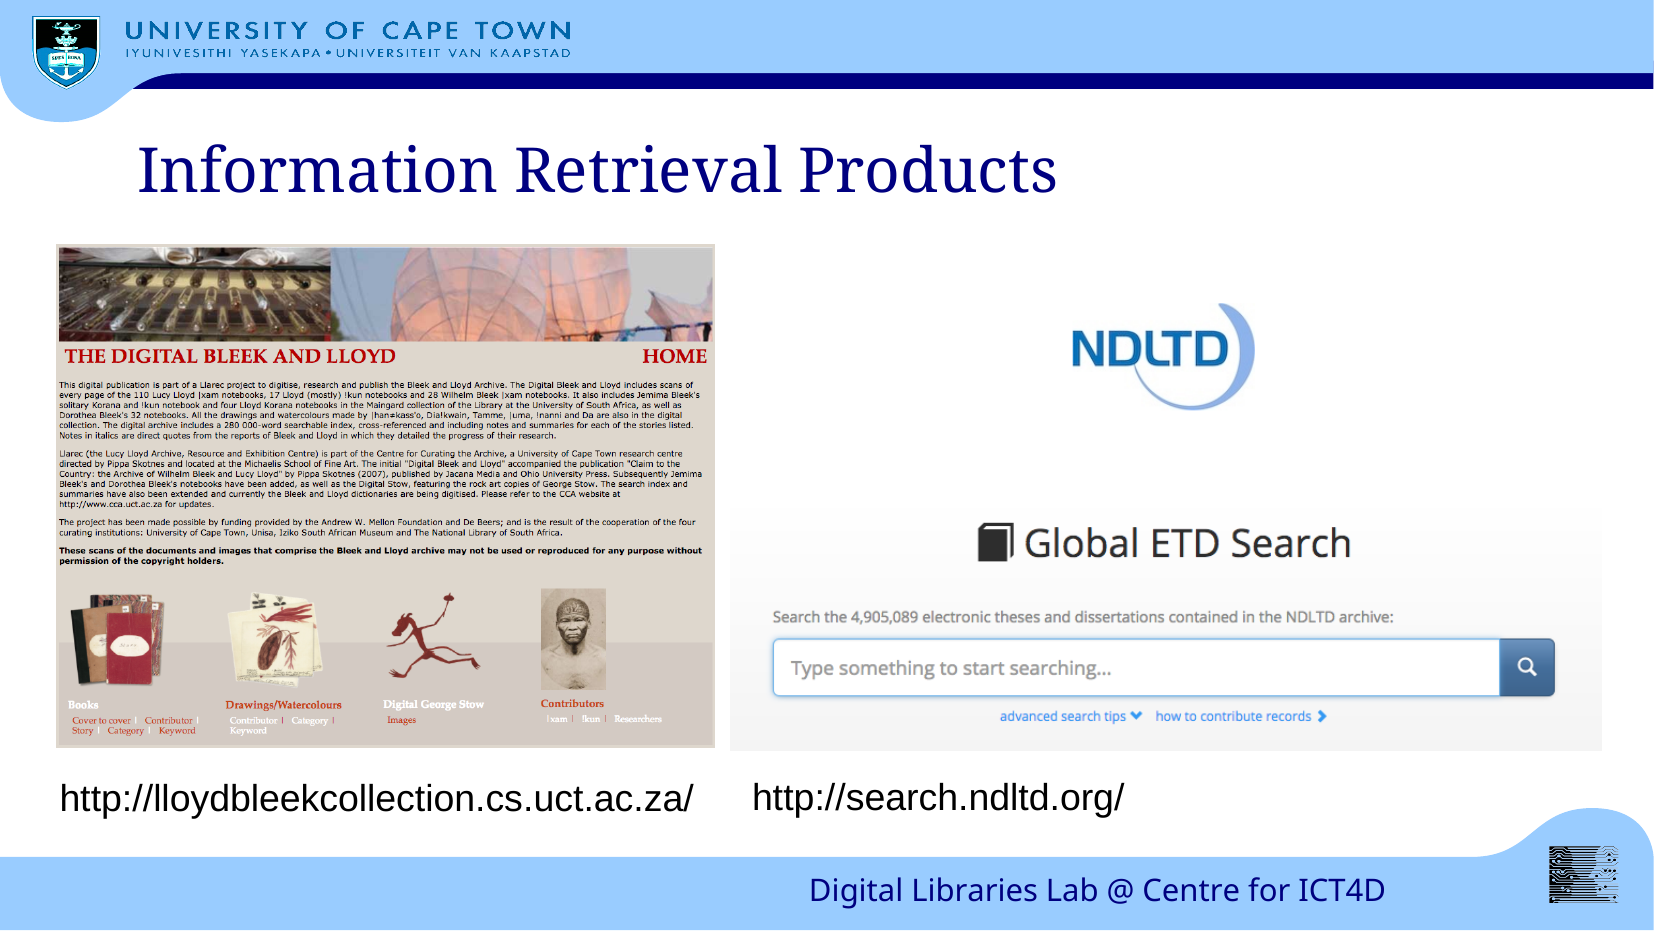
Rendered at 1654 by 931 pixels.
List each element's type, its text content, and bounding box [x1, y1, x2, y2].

picture [1549, 846, 1619, 903]
picture [730, 254, 1602, 751]
text_box http://search.ndltd.org/ [737, 765, 1439, 826]
title Information Retrieval Products [137, 116, 1598, 222]
picture [122, 19, 573, 59]
picture [56, 244, 715, 748]
picture [32, 16, 101, 90]
text_box http://lloydbleekcollection.cs.uct.ac.za/ [44, 767, 747, 827]
